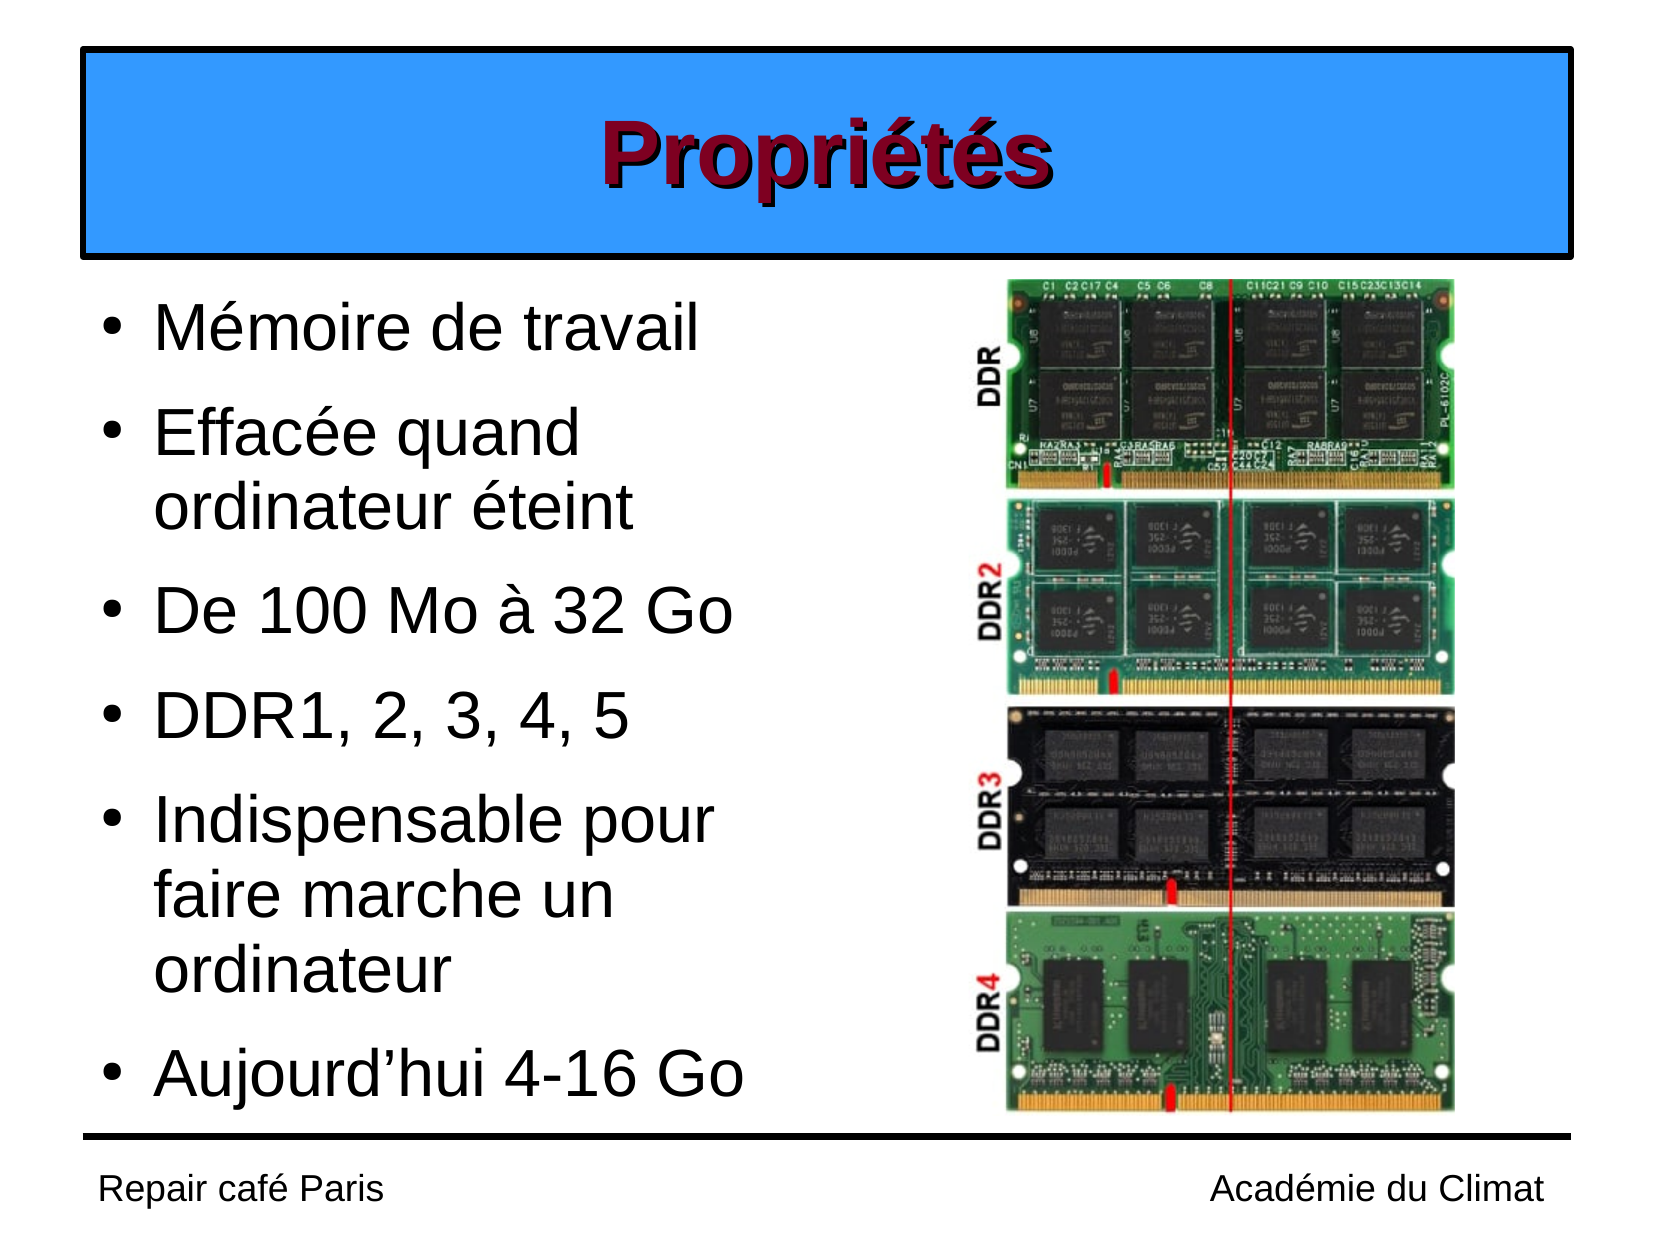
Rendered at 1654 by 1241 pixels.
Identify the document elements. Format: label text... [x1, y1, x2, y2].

text_box Repair café Paris Académie du Climat [82, 1160, 1571, 1217]
picture [968, 278, 1455, 1116]
title Propriétés [82, 49, 1571, 257]
list Mémoire de travail Effacée quand ordinateur éteint De 100 Mo à 32 Go DDR1, 2, 3, 4, 5 Indispensable pour faire marche un ordinateur Aujourd’hui 4-16 Go [82, 290, 809, 1127]
